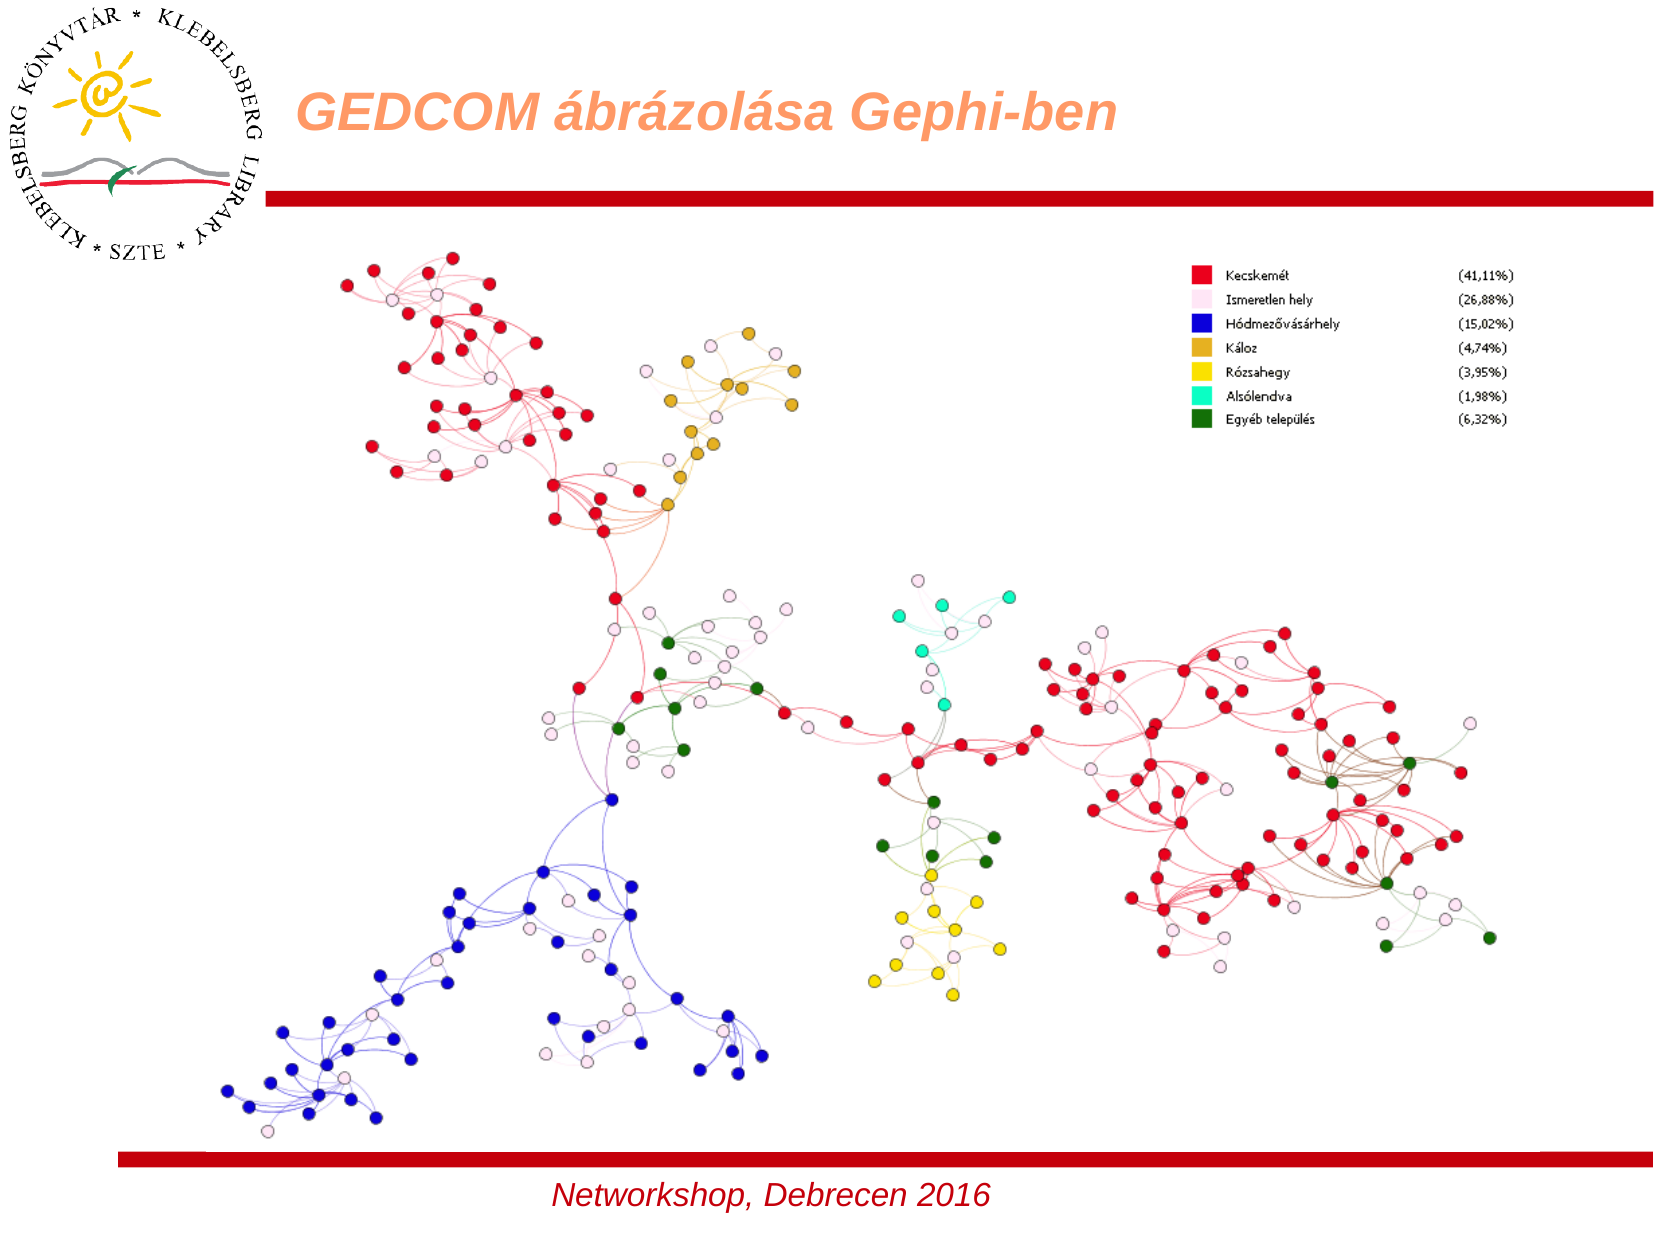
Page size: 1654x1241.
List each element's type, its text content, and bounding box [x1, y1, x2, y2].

title GEDCOM ábrázolása Gephi-ben [295, 53, 1534, 170]
picture [0, 0, 1540, 1152]
